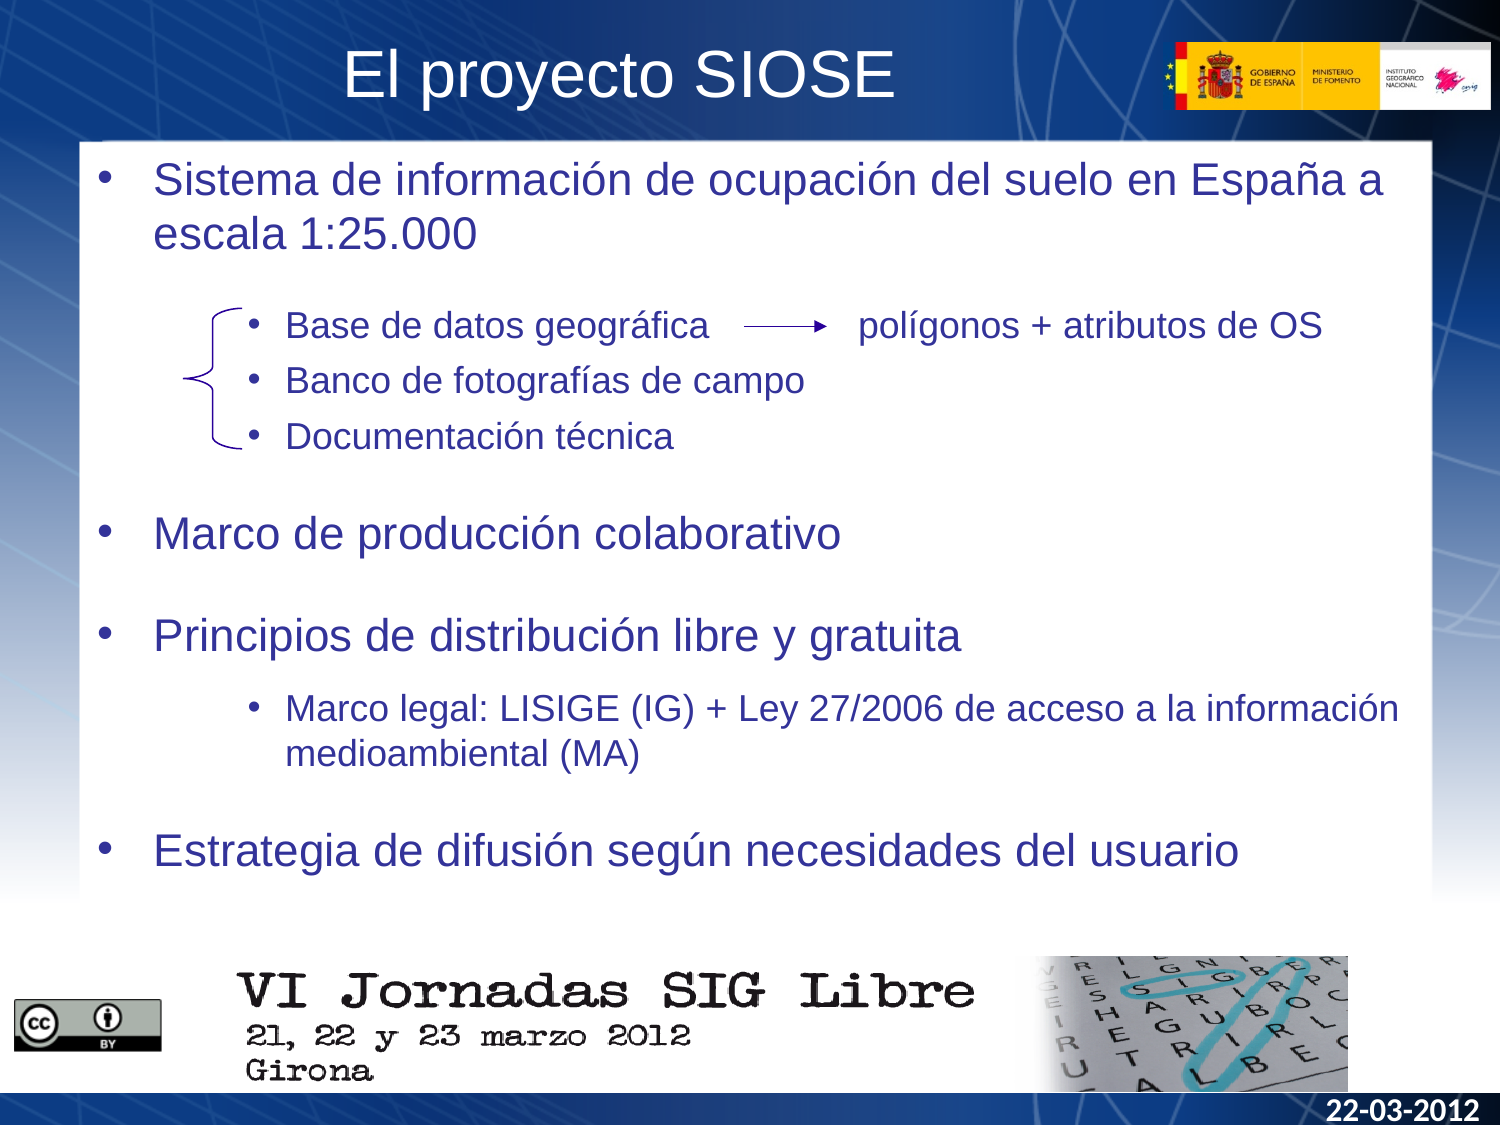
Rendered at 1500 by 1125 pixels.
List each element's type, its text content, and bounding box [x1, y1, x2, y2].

title El proyecto SIOSE [82, 0, 1158, 141]
picture [0, 0, 1500, 1125]
list Sistema de información de ocupación del suelo en España a escala 1:25.000 Base de datos geográfica polígonos + atributos de OS Banco de fotografías de campo Documentación técnica Marco de producción colaborativo Principios de distribución libre y gratuita Marco legal: LISIGE (IG) + Ley 27/2006 de acceso a la información medioambiental (MA) Estrategia de difusión según necesidades del usuario [82, 141, 1430, 957]
